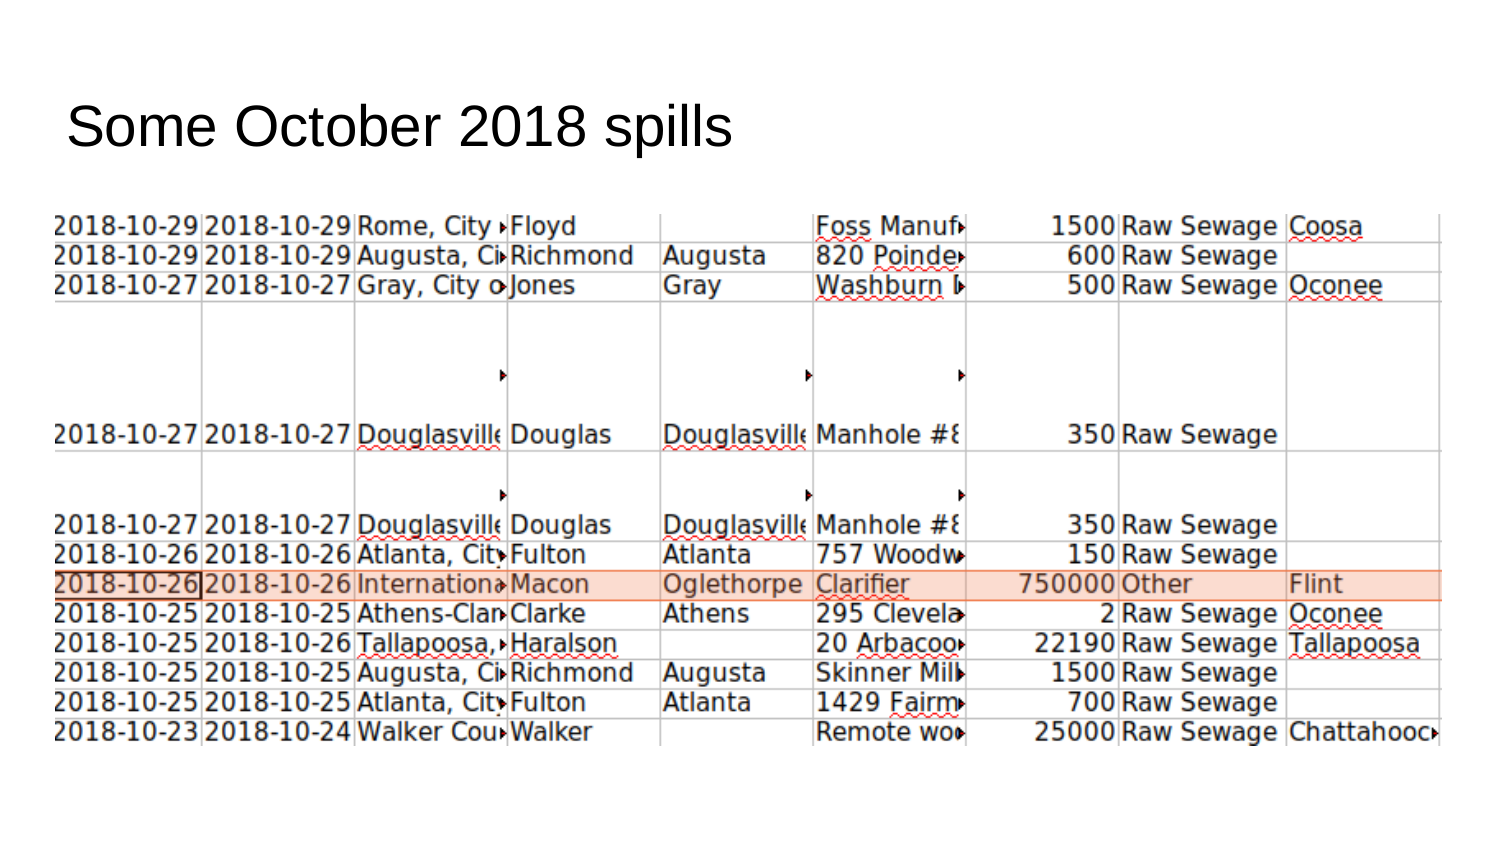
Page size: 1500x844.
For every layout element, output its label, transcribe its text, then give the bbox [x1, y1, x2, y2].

picture [55, 214, 1442, 747]
title Some October 2018 spills [51, 72, 1449, 167]
